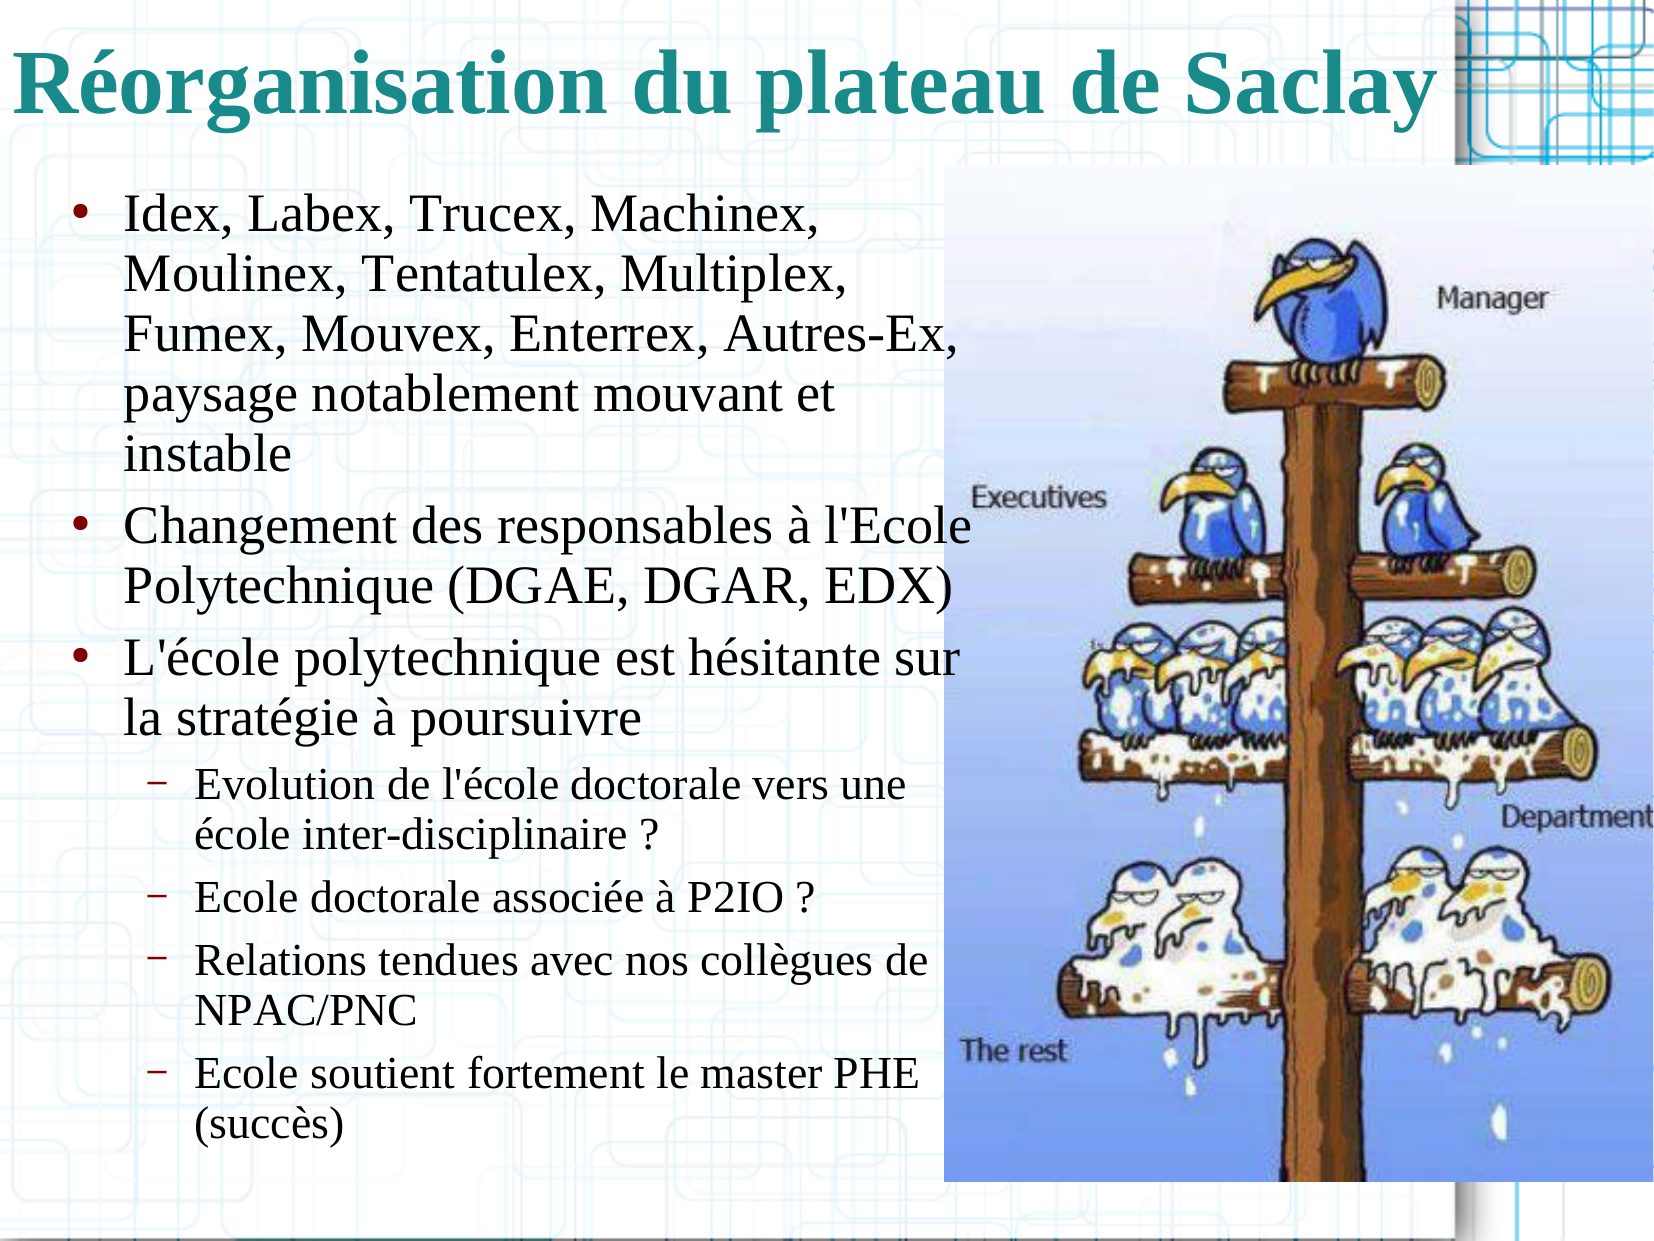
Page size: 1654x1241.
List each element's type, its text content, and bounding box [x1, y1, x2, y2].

picture [0, 0, 1654, 1241]
title Réorganisation du plateau de Saclay [0, 29, 1453, 136]
list Idex, Labex, Trucex, Machinex, Moulinex, Tentatulex, Multiplex, Fumex, Mouvex, Enterrex, Autres-Ex, paysage notablement mouvant et instable Changement des responsables à l'Ecole Polytechnique (DGAE, DGAR, EDX) L'école polytechnique est hésitante sur la stratégie à poursuivre Evolution de l'école doctorale vers une école inter-disciplinaire ? Ecole doctorale associée à P2IO ? Relations tendues avec nos collègues de NPAC/PNC Ecole soutient fortement le master PHE (succès) [53, 183, 1010, 1150]
